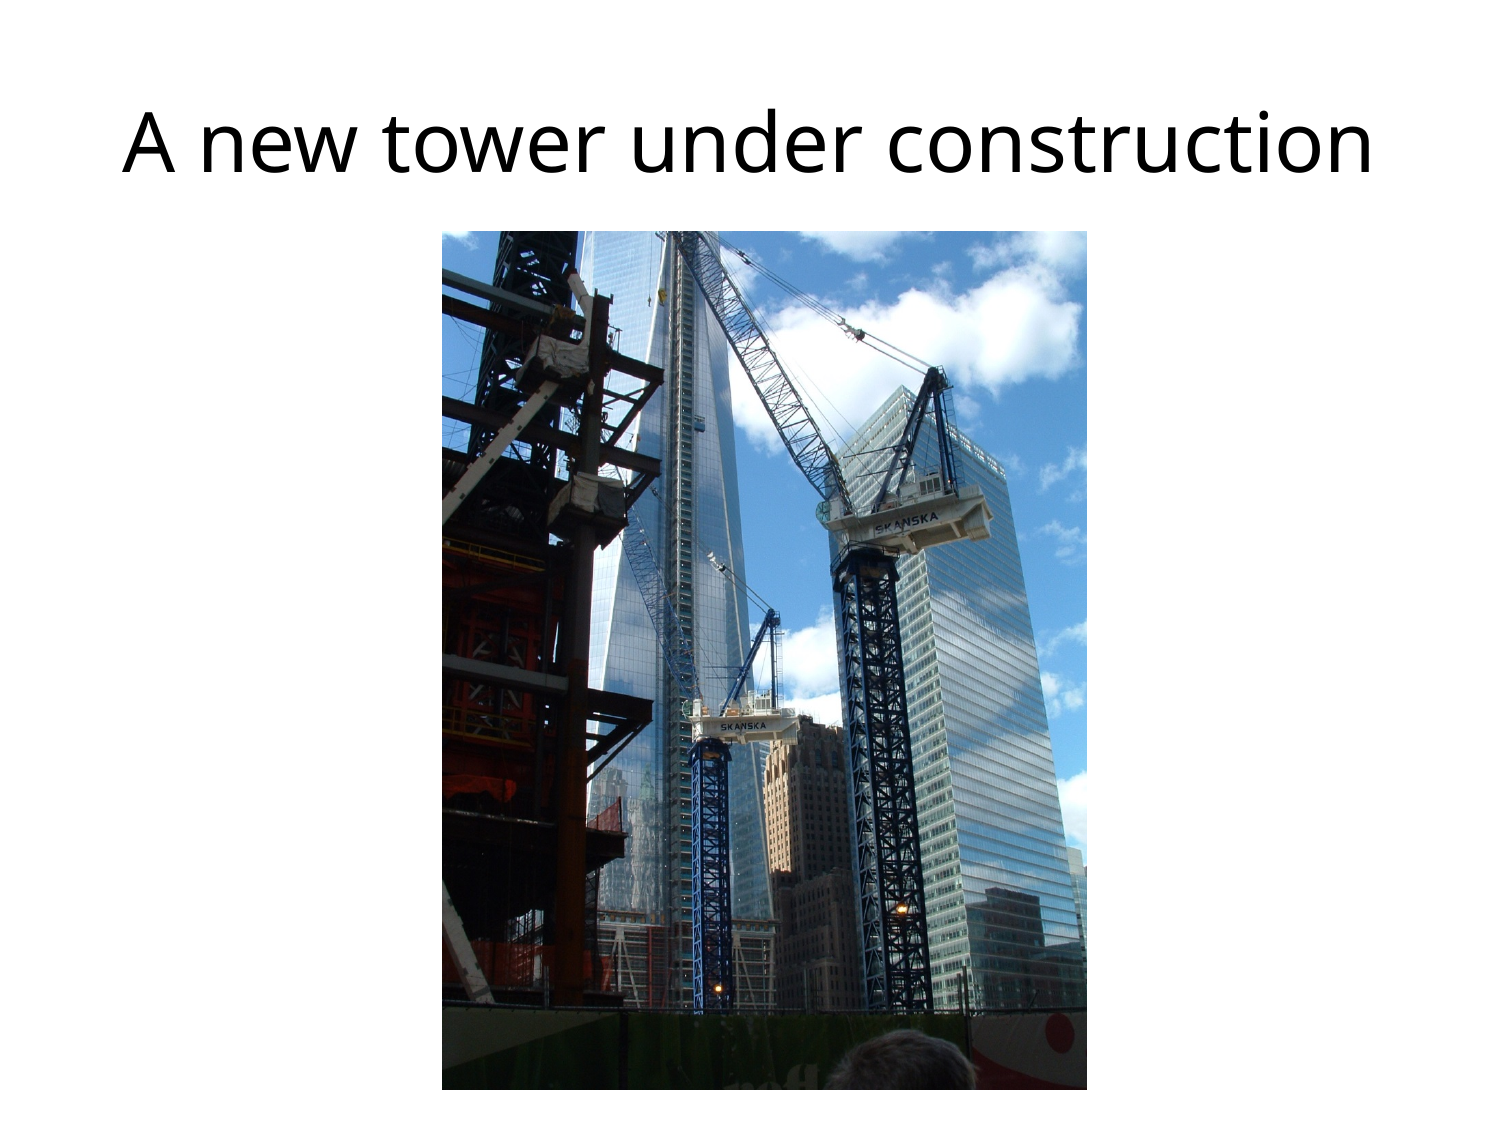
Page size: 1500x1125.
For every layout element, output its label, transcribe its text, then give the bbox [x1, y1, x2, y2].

picture [442, 231, 1087, 1090]
title A new tower under construction [75, 45, 1426, 233]
